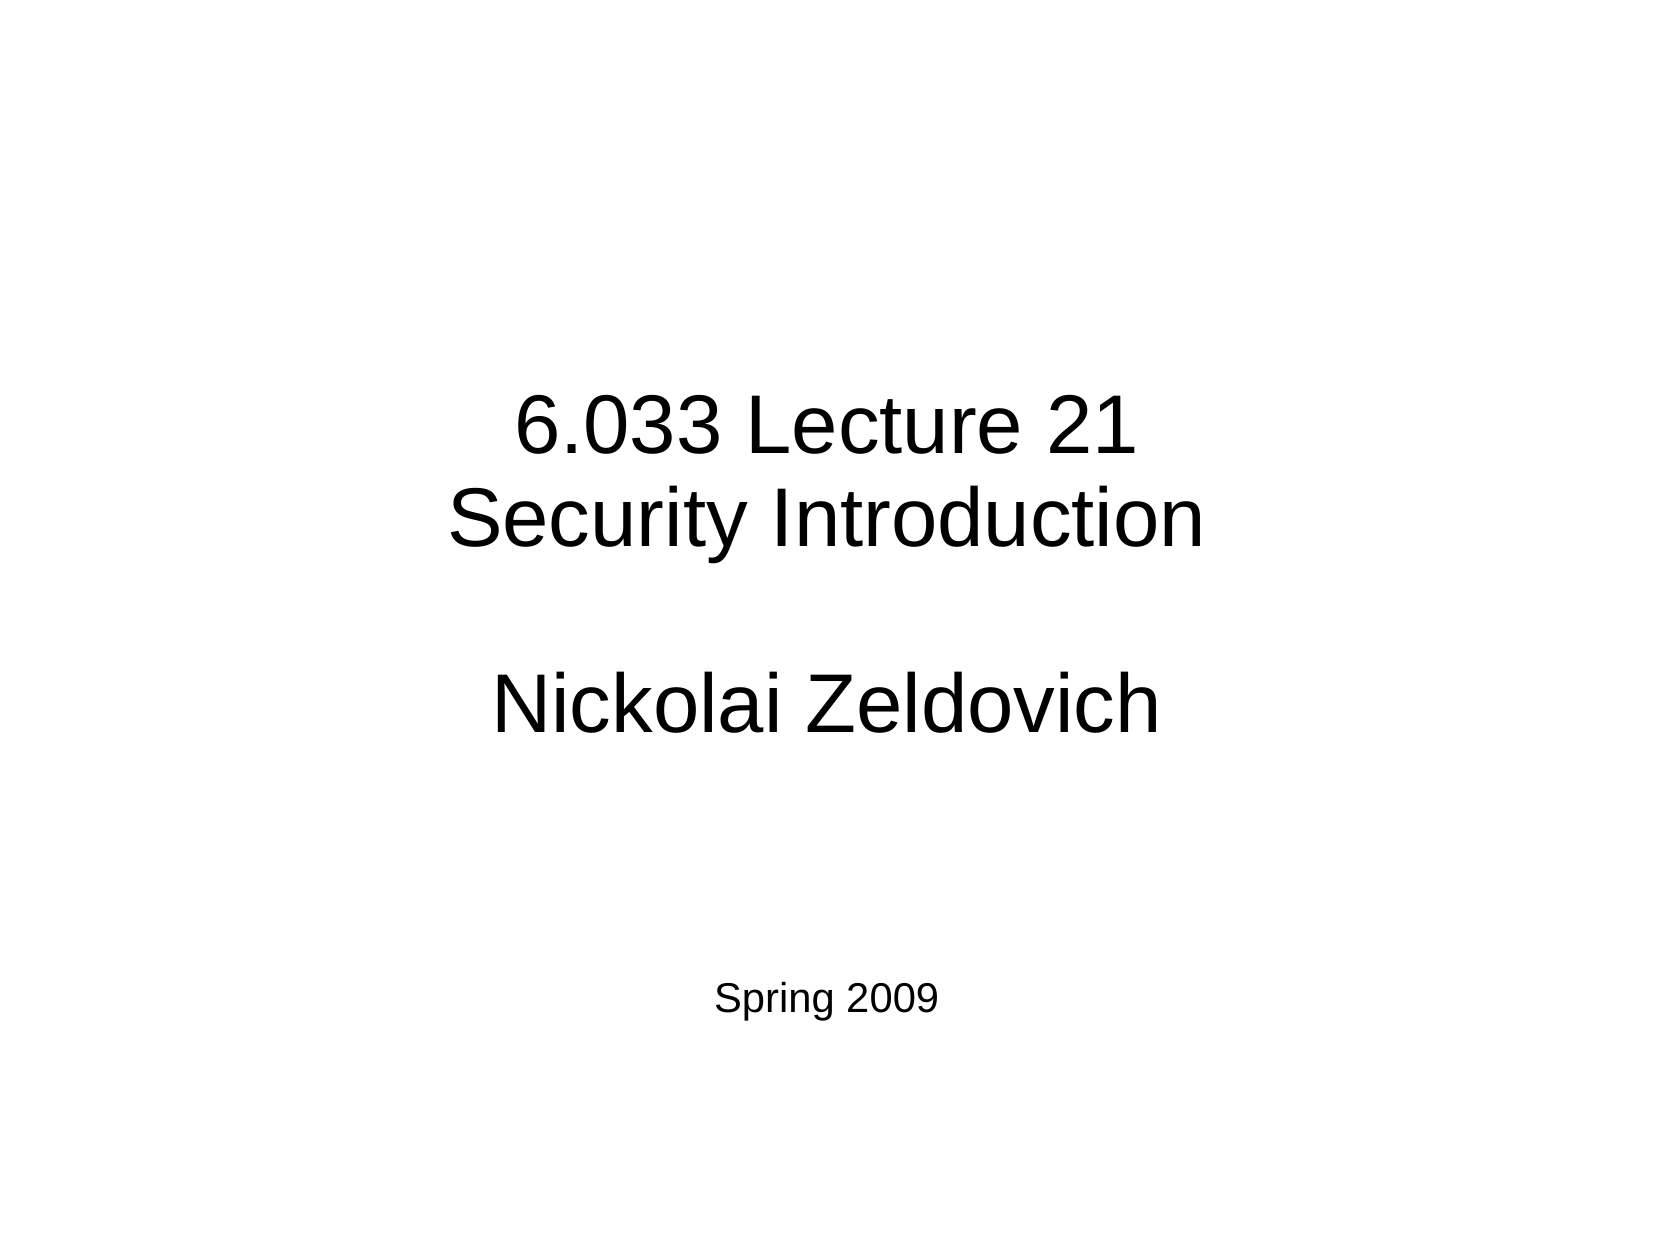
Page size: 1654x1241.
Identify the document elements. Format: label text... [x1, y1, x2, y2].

subtitle 6.033 Lecture 21 Security Introduction Nickolai Zeldovich Spring 2009 [82, 297, 1571, 1102]
